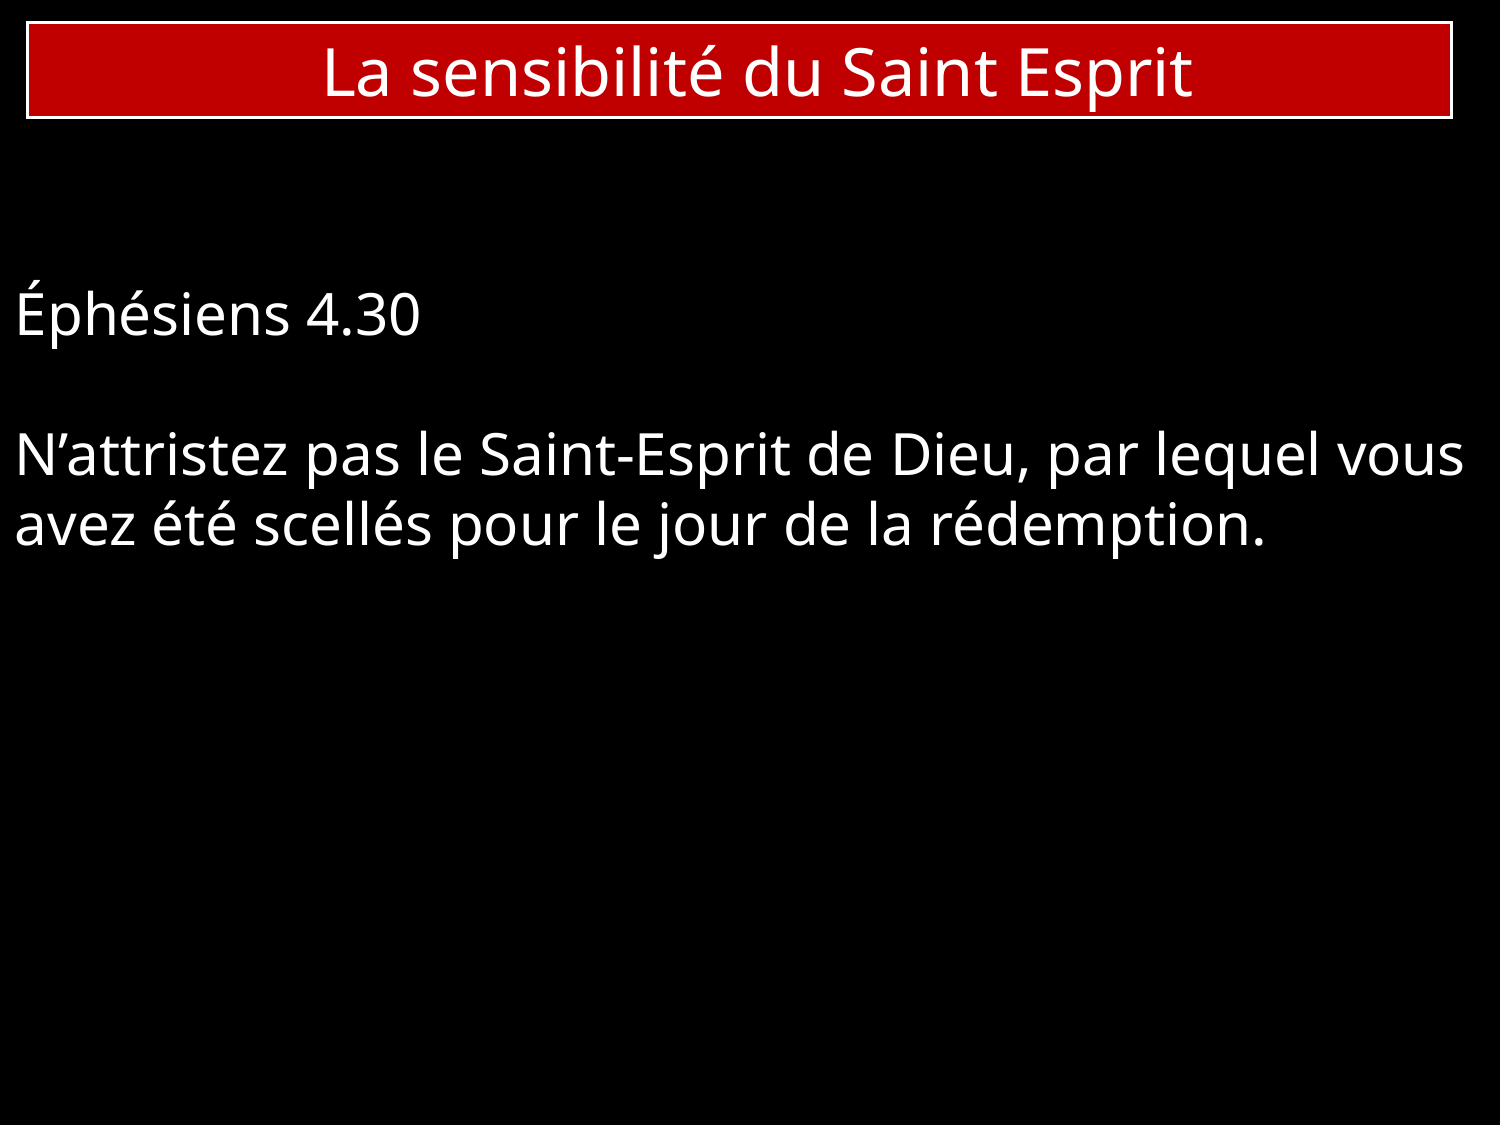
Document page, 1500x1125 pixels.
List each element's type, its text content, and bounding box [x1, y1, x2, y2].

text_box La sensibilité du Saint Esprit [27, 22, 1452, 118]
text_box Éphésiens 4.30 N’attristez pas le Saint-Esprit de Dieu, par lequel vous avez été scellés pour le jour de la rédemption. [0, 270, 1481, 565]
